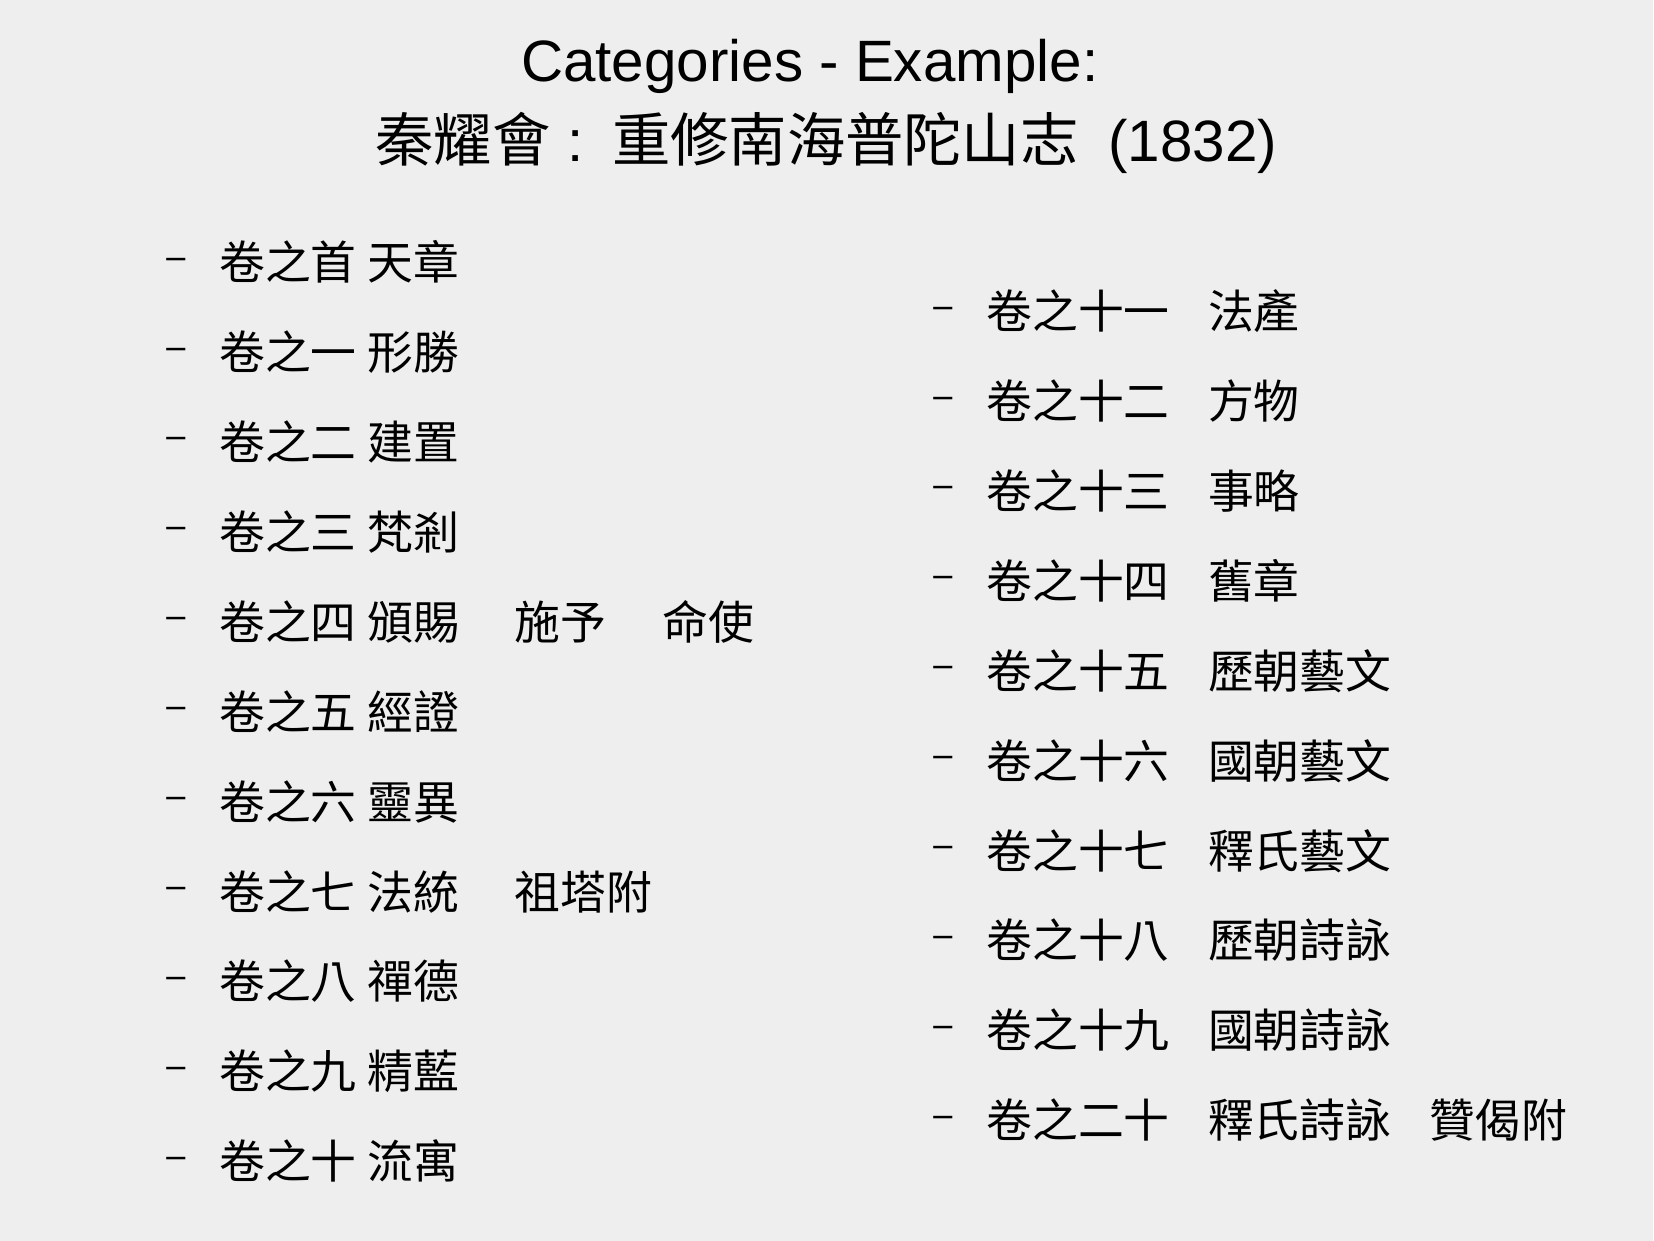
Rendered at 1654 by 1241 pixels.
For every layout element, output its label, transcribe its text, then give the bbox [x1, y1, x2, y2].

list 卷之首 天章 卷之一 形勝 卷之二 建置 卷之三 梵剎 卷之四 頒賜 施予 命使 卷之五 經證 卷之六 靈異 卷之七 法統 祖塔附 卷之八 禪德 卷之九 精藍 卷之十 流寓 [77, 226, 804, 1209]
list 卷之十一 法產 卷之十二 方物 卷之十三 事略 卷之十四 舊章 卷之十五 歷朝藝文 卷之十六 國朝藝文 卷之十七 釋氏藝文 卷之十八 歷朝詩詠 卷之十九 國朝詩詠 卷之二十 釋氏詩詠 贊偈附 [844, 275, 1571, 1167]
title Categories - Example: 秦耀會: 重修南海普陀山志 (1832) [82, 0, 1571, 208]
